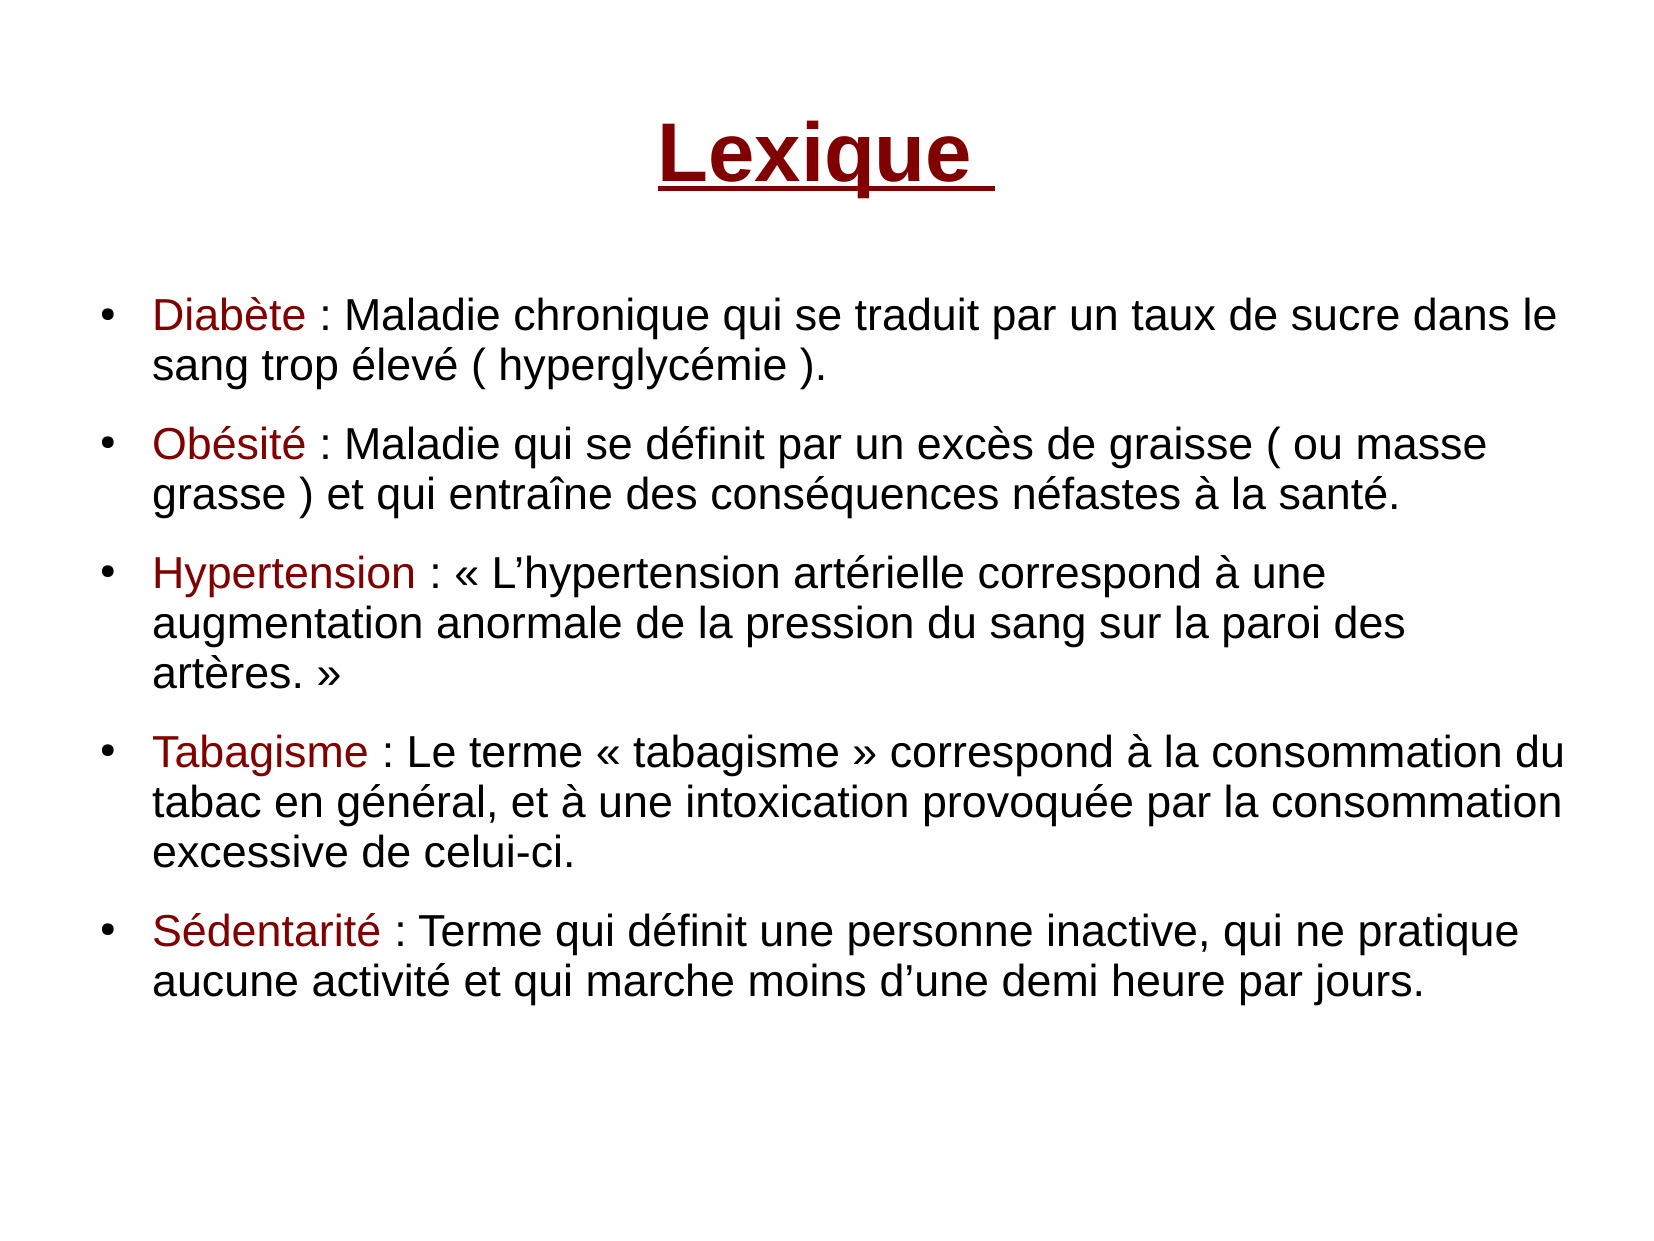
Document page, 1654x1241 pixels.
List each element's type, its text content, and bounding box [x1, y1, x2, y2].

title Lexique [82, 49, 1571, 257]
list Diabète : Maladie chronique qui se traduit par un taux de sucre dans le sang trop élevé ( hyperglycémie ). Obésité : Maladie qui se définit par un excès de graisse ( ou masse grasse ) et qui entraîne des conséquences néfastes à la santé. Hypertension : « L’hypertension artérielle correspond à une augmentation anormale de la pression du sang sur la paroi des artères. » Tabagisme : Le terme « tabagisme » correspond à la consommation du tabac en général, et à une intoxication provoquée par la consommation excessive de celui-ci. Sédentarité : Terme qui définit une personne inactive, qui ne pratique aucune activité et qui marche moins d’une demi heure par jours. [82, 290, 1571, 1010]
